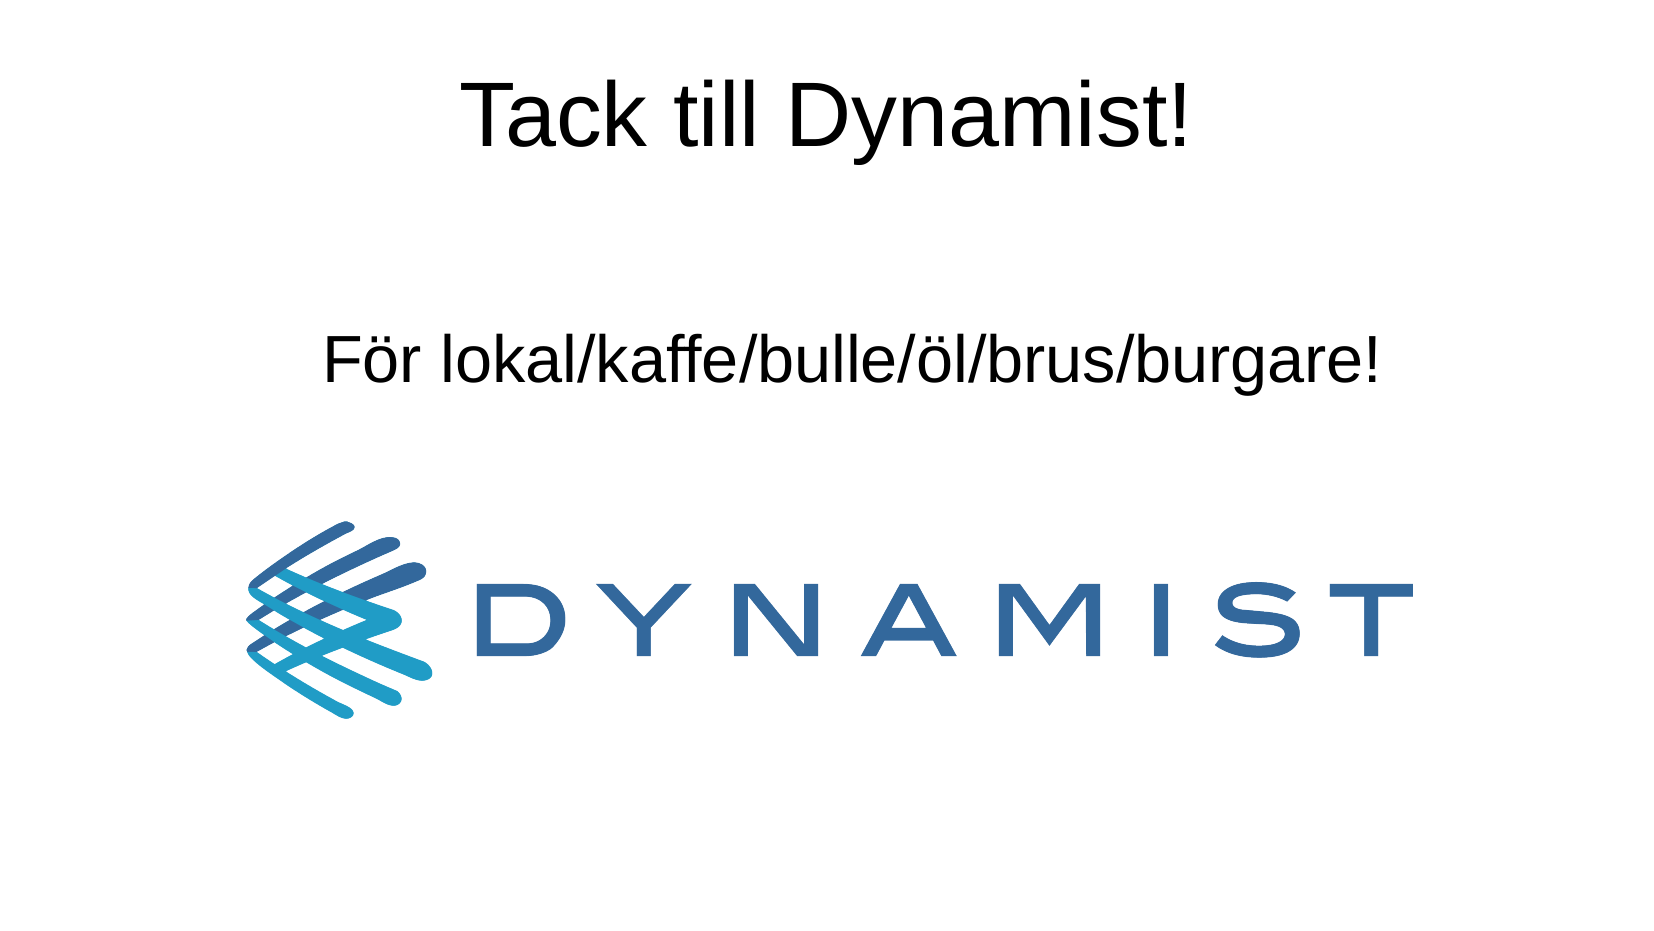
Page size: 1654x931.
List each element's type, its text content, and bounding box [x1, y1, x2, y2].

list För lokal/kaffe/bulle/öl/brus/burgare! [82, 217, 1571, 758]
title Tack till Dynamist! [82, 37, 1571, 193]
picture [246, 521, 1413, 719]
